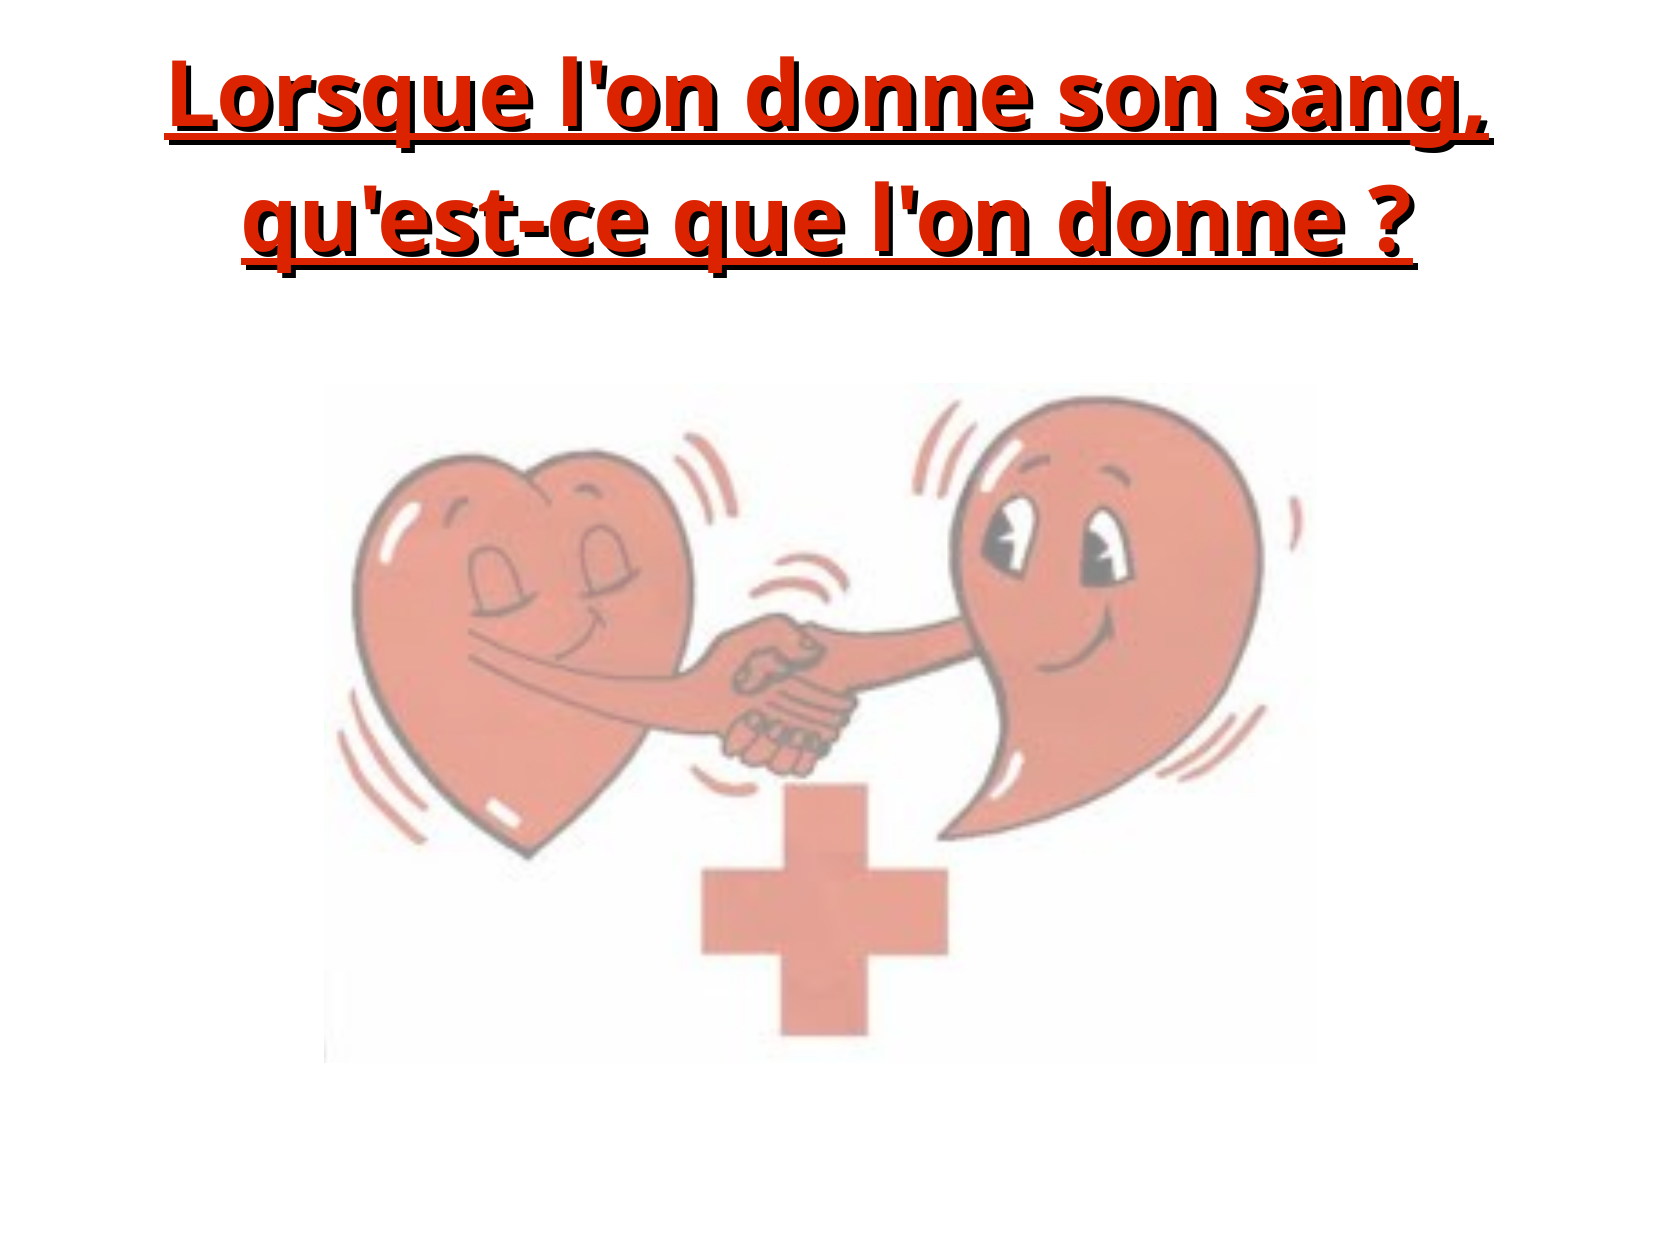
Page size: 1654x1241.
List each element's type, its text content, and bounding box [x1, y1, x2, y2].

picture [324, 383, 1317, 1063]
title Lorsque l'on donne son sang, qu'est-ce que l'on donne ? [82, 25, 1571, 281]
